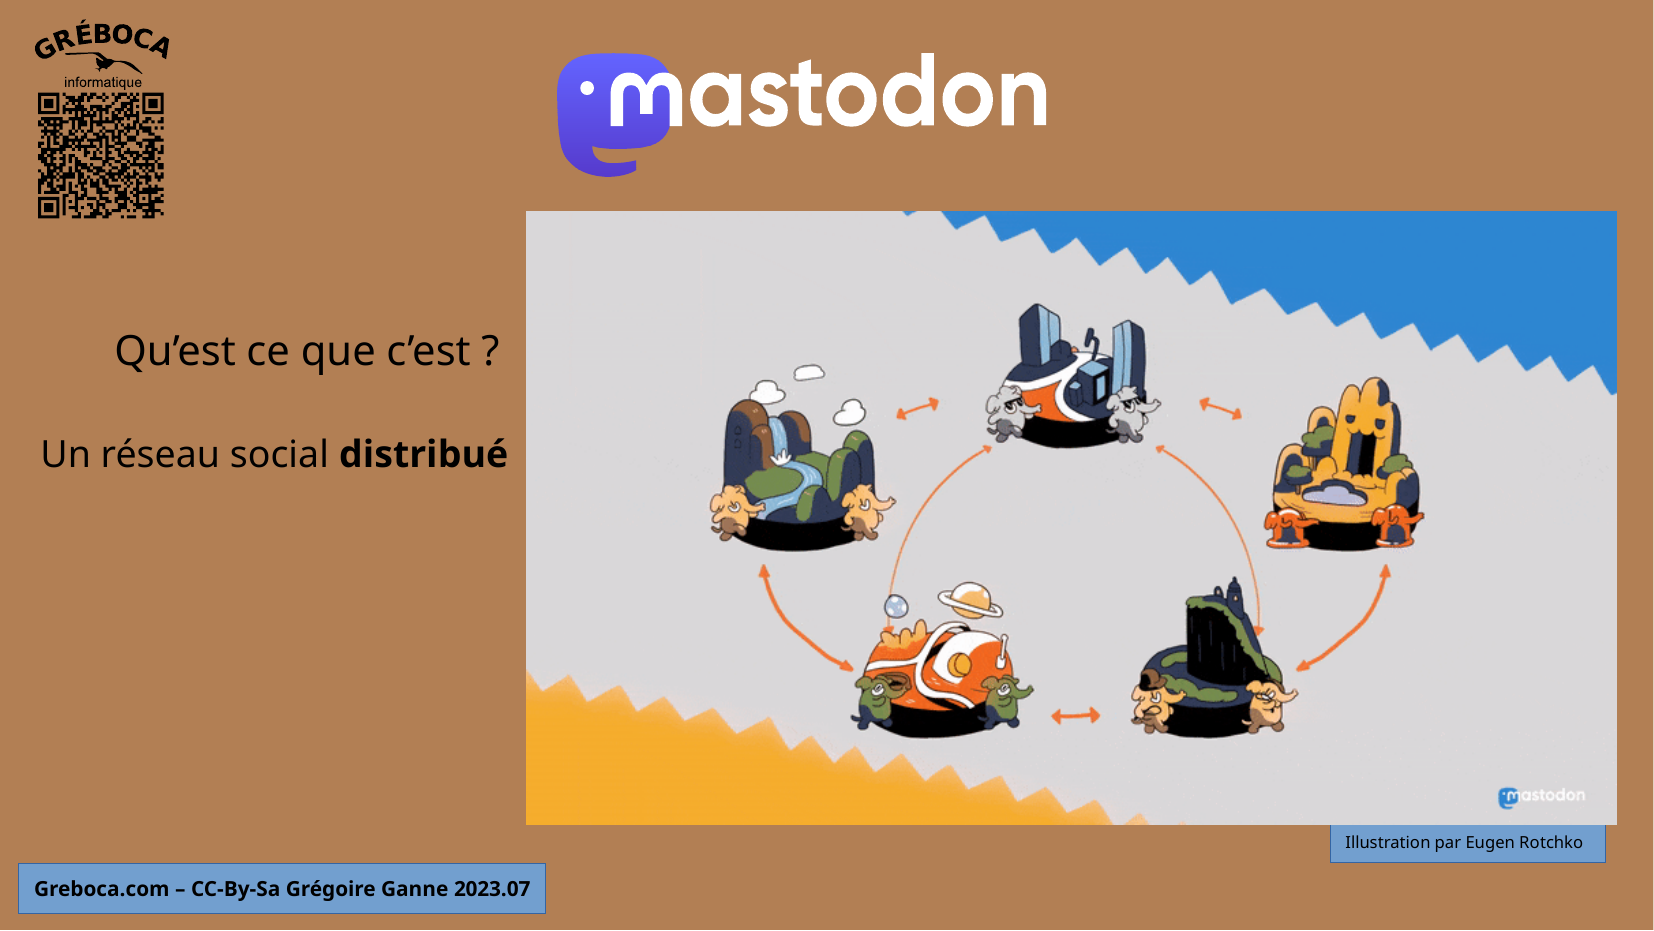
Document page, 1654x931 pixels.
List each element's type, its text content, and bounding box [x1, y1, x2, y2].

text_box Un réseau social distribué [25, 412, 527, 632]
picture [27, 19, 175, 230]
text_box Greboca.com – CC-By-Sa Grégoire Ganne 2023.07 [18, 863, 546, 914]
text_box Illustration par Eugen Rotchko [1330, 825, 1606, 863]
title Qu’est ce que c’est ? [62, 286, 526, 412]
picture [526, 211, 1617, 825]
picture [557, 51, 1047, 179]
